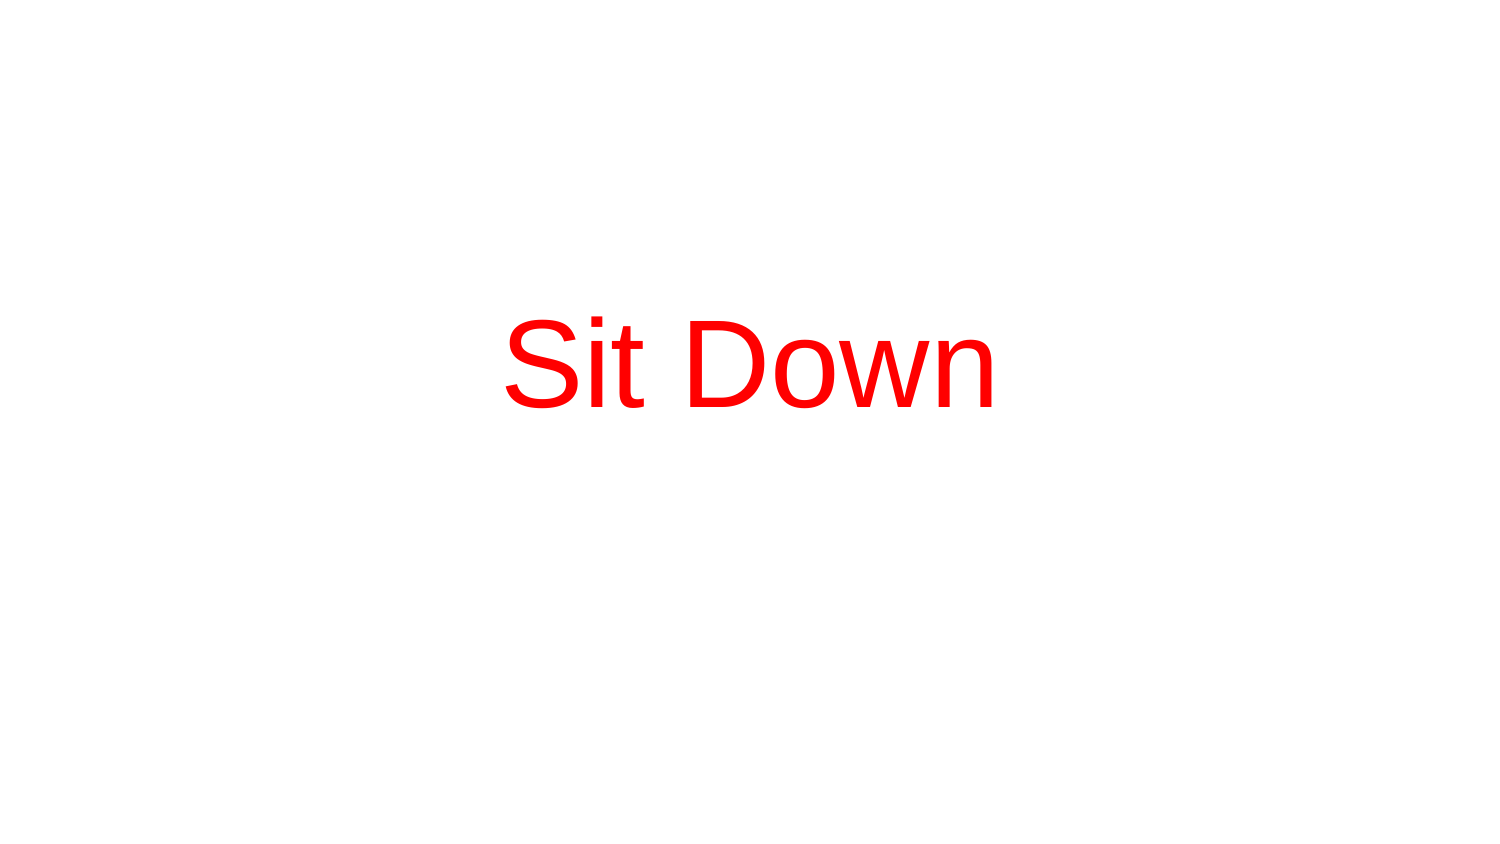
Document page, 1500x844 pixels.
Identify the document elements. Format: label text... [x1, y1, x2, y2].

title Sit Down [51, 122, 1449, 448]
